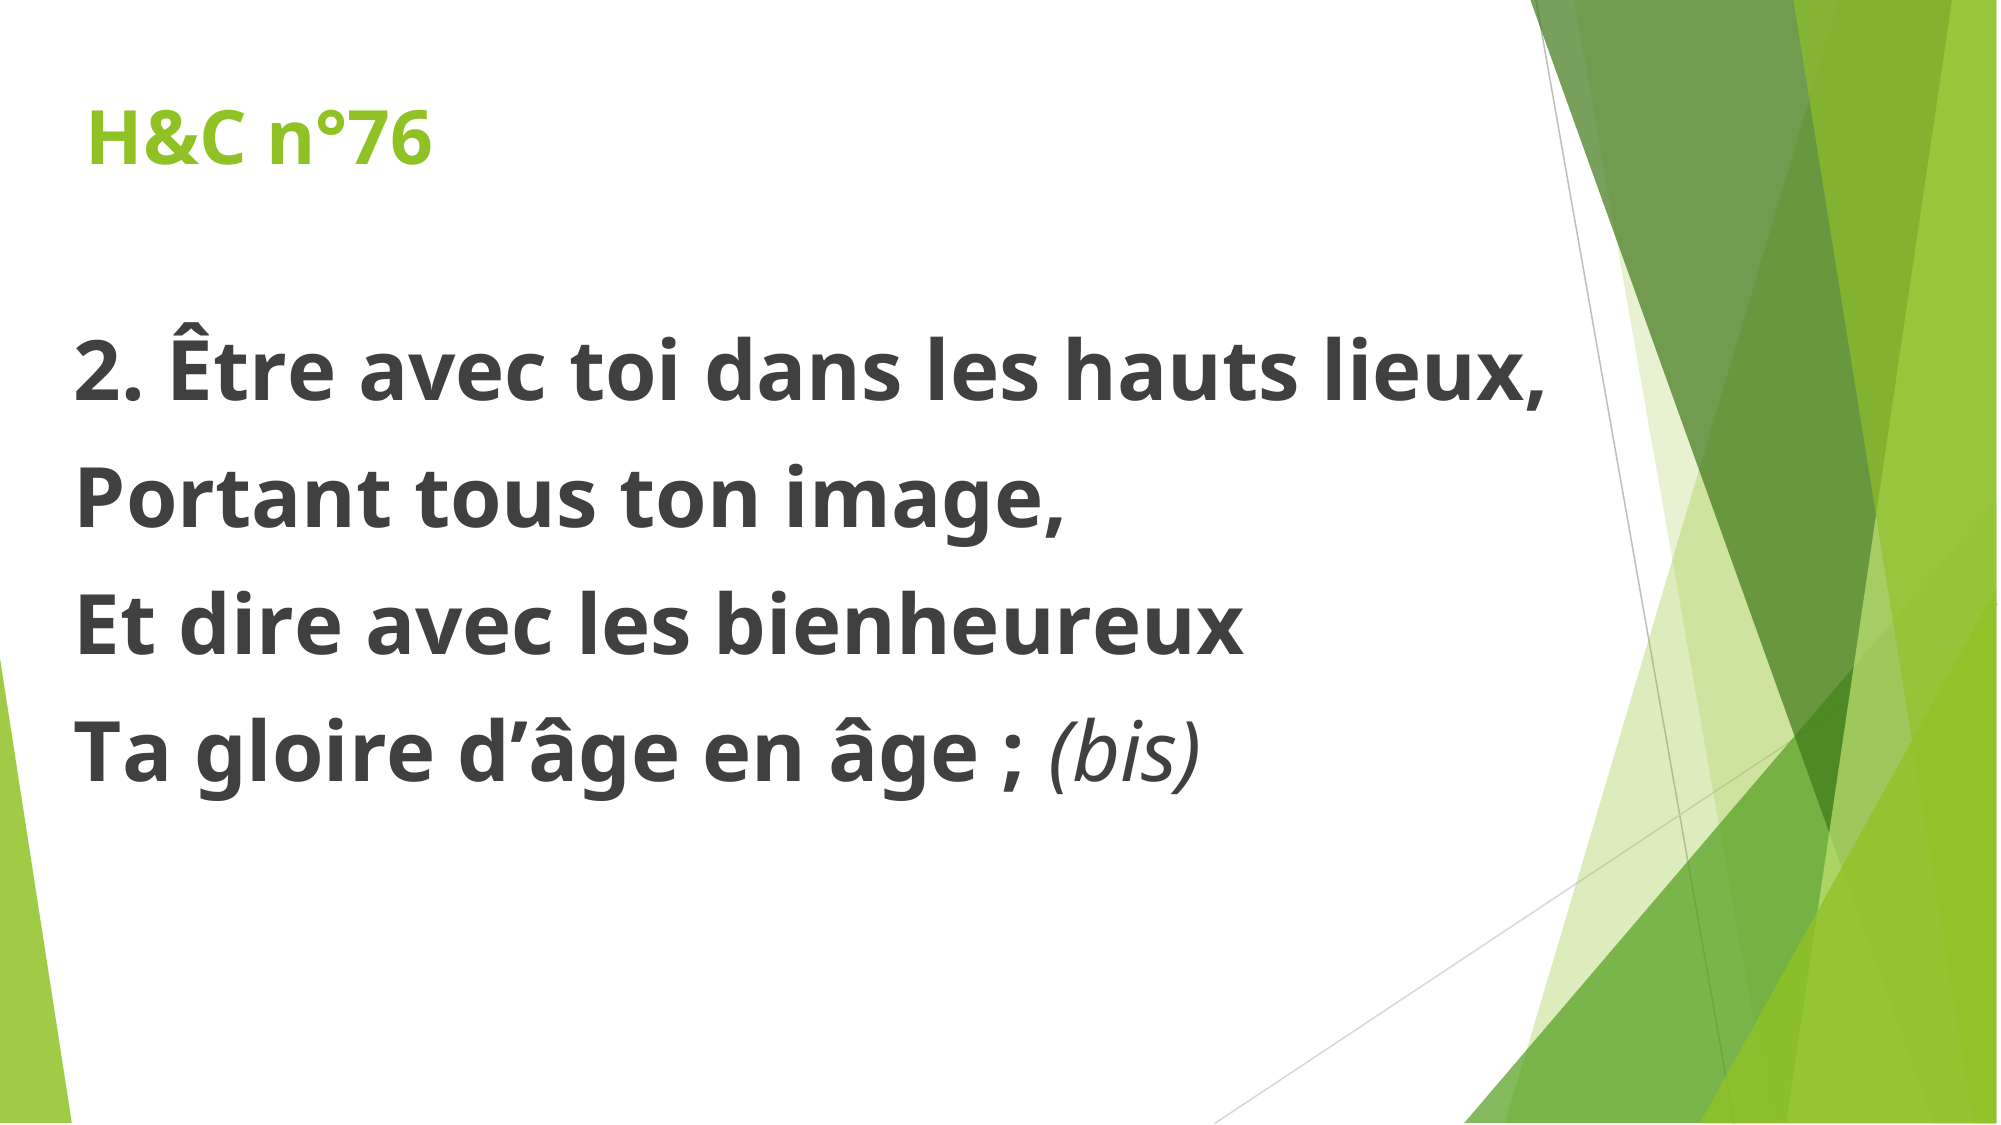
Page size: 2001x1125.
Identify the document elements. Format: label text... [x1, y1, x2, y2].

text_box 2. Être avec toi dans les hauts lieux, Portant tous ton image, Et dire avec les bienheureux Ta gloire d’âge en âge ; (bis) [59, 295, 2001, 1075]
text_box H&C n°76 [70, 82, 863, 189]
